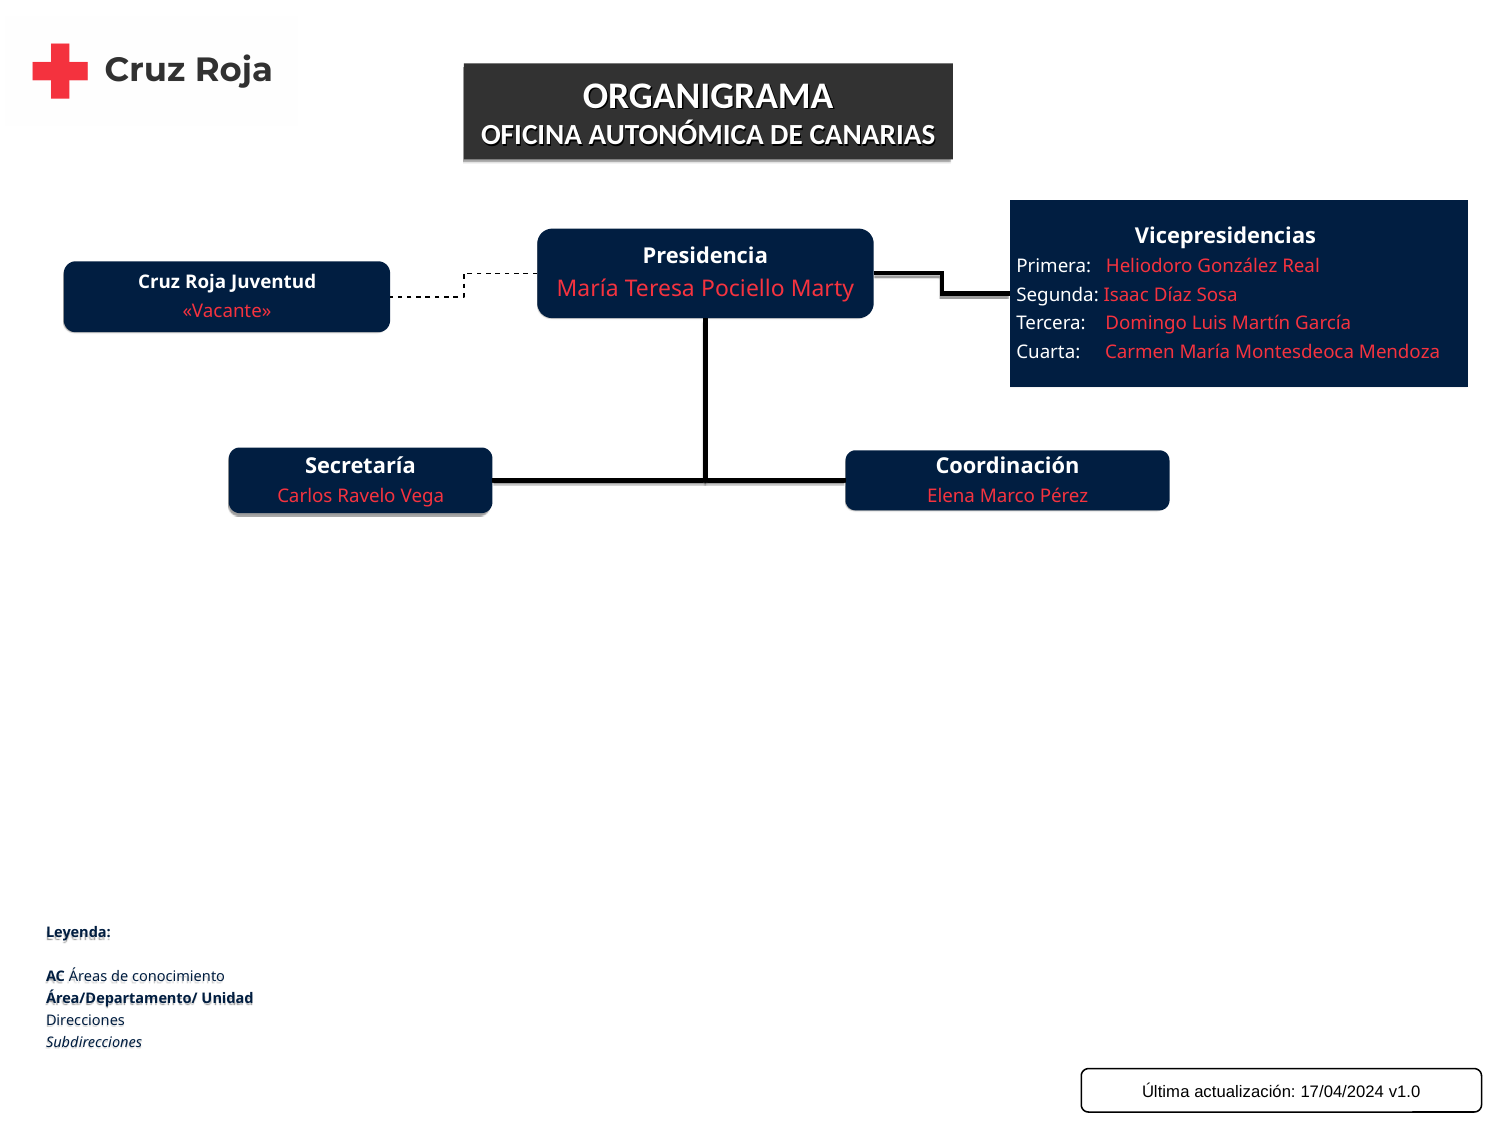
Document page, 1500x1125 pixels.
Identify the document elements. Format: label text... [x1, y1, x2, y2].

text_box Leyenda: AC Áreas de conocimiento Área/Departamento/ Unidad Direcciones Subdirecciones [45, 887, 281, 1111]
text_box Presidencia María Teresa Pociello Marty [537, 228, 874, 319]
picture [5, 16, 298, 126]
text_box Cruz Roja Juventud «Vacante» [63, 261, 391, 333]
text_box ORGANIGRAMA OFICINA AUTONÓMICA DE CANARIAS [463, 63, 953, 160]
text_box Coordinación Elena Marco Pérez [845, 450, 1170, 511]
text_box Secretaría Carlos Ravelo Vega [228, 447, 493, 514]
text_box Última actualización: 17/04/2024 v1.0 [1081, 1068, 1482, 1113]
text_box Vicepresidencias Primera: Heliodoro González Real Segunda: Isaac Díaz Sosa Tercera: Domingo Luis Martín García Cuarta: Carmen María Montesdeoca Mendoza [1010, 200, 1468, 387]
